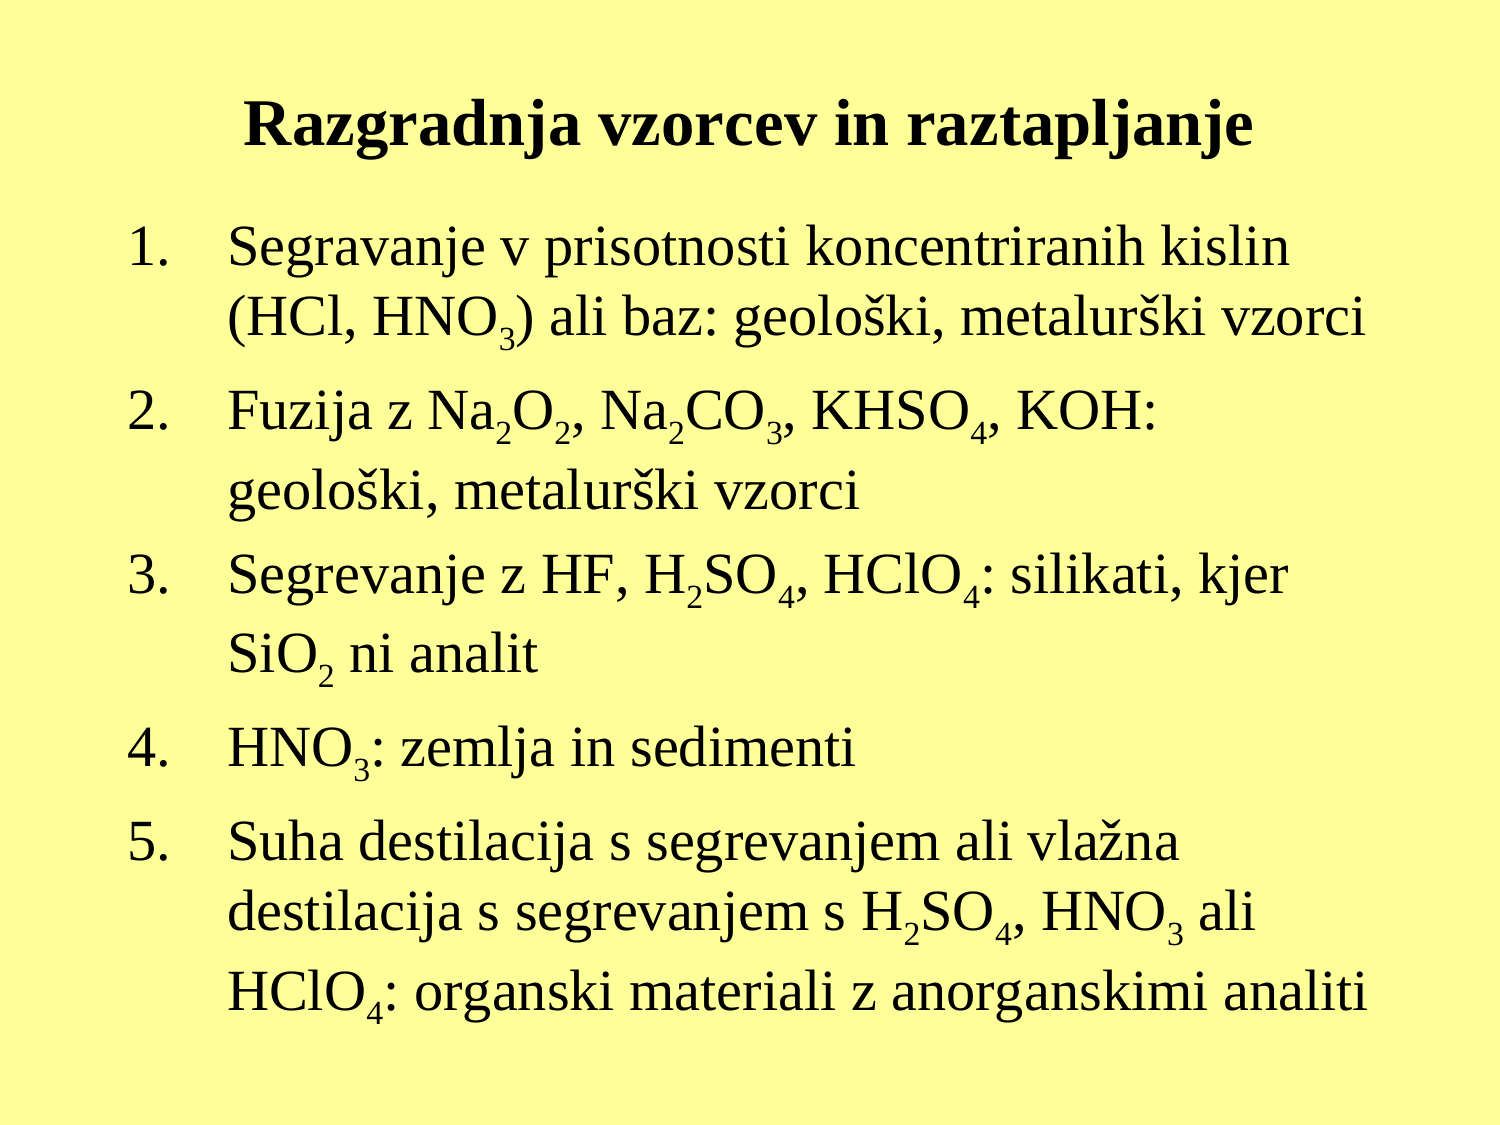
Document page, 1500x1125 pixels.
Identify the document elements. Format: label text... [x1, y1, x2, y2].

title Razgradnja vzorcev in raztapljanje [112, 24, 1388, 200]
list Segravanje v prisotnosti koncentriranih kislin (HCl, HNO3) ali baz: geološki, metalurški vzorci Fuzija z Na2O2, Na2CO3, KHSO4, KOH: geološki, metalurški vzorci Segrevanje z HF, H2SO4, HClO4: silikati, kjer SiO2 ni analit HNO3: zemlja in sedimenti Suha destilacija s segrevanjem ali vlažna destilacija s segrevanjem s H2SO4, HNO3 ali HClO4: organski materiali z anorganskimi analiti [112, 200, 1388, 1042]
